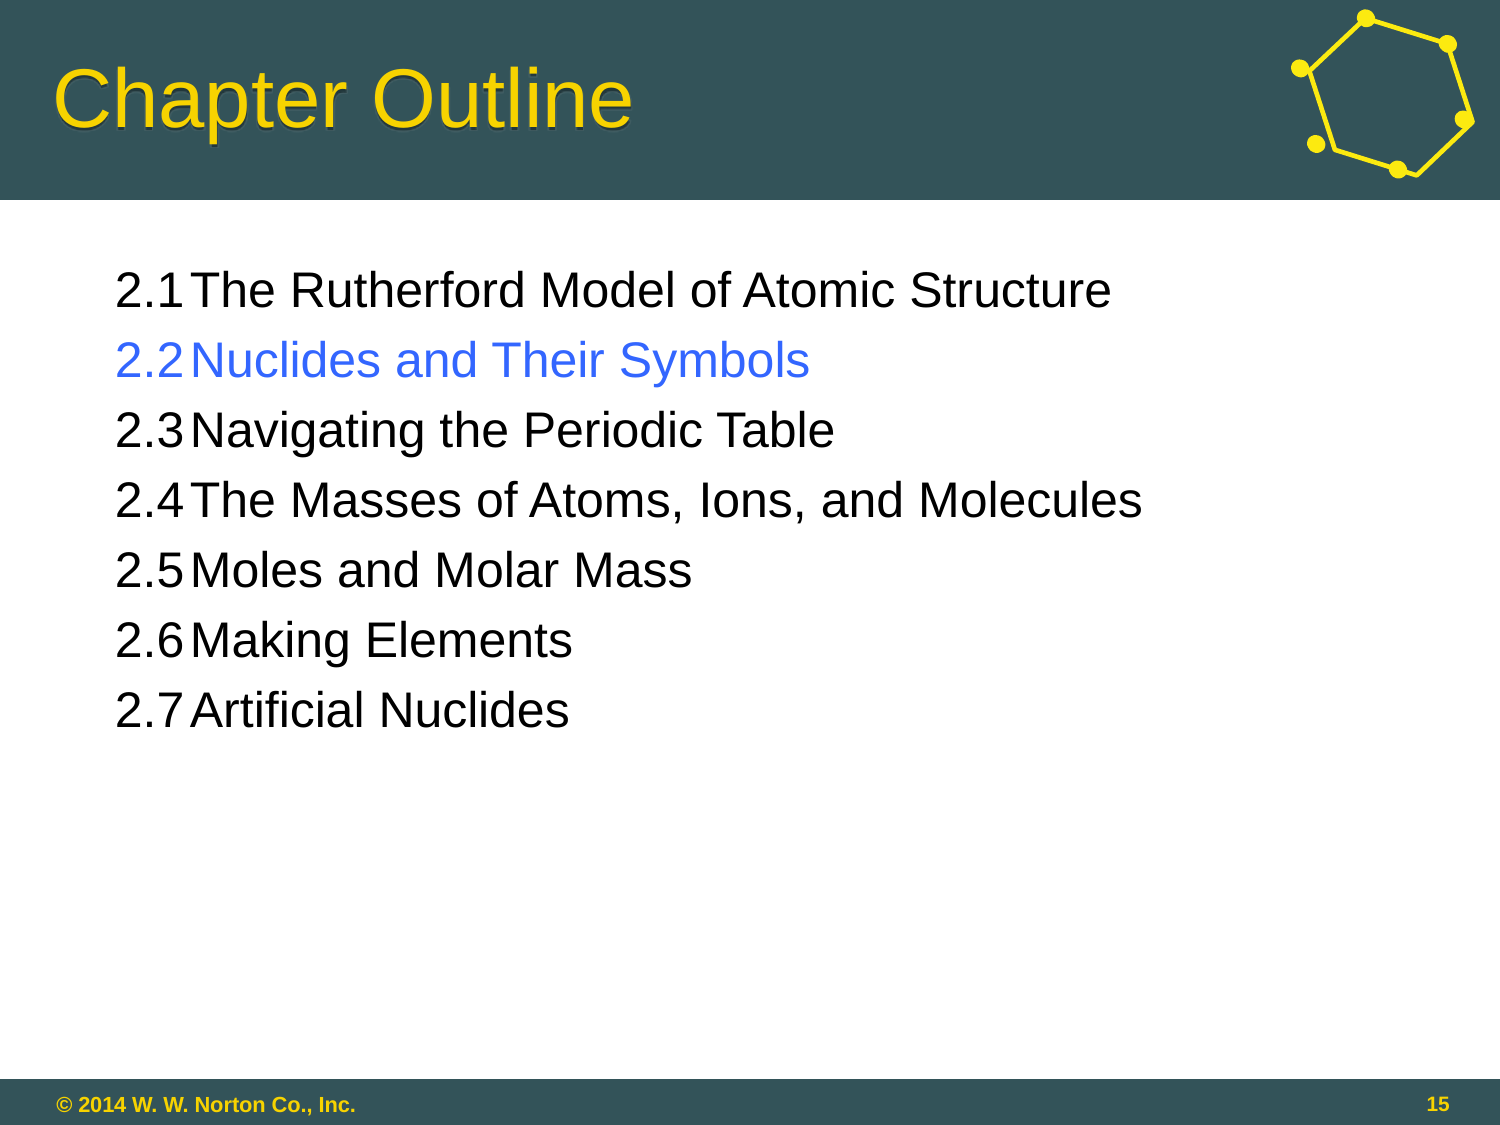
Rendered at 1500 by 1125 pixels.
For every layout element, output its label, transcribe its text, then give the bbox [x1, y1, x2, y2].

slide_number <number> [1411, 1086, 1468, 1119]
title Chapter Outline [37, 0, 1313, 189]
list 2.1 The Rutherford Model of Atomic Structure 2.2 Nuclides and Their Symbols 2.3 Navigating the Periodic Table 2.4 The Masses of Atoms, Ions, and Molecules 2.5 Moles and Molar Mass 2.6 Making Elements 2.7 Artificial Nuclides [99, 249, 1375, 963]
